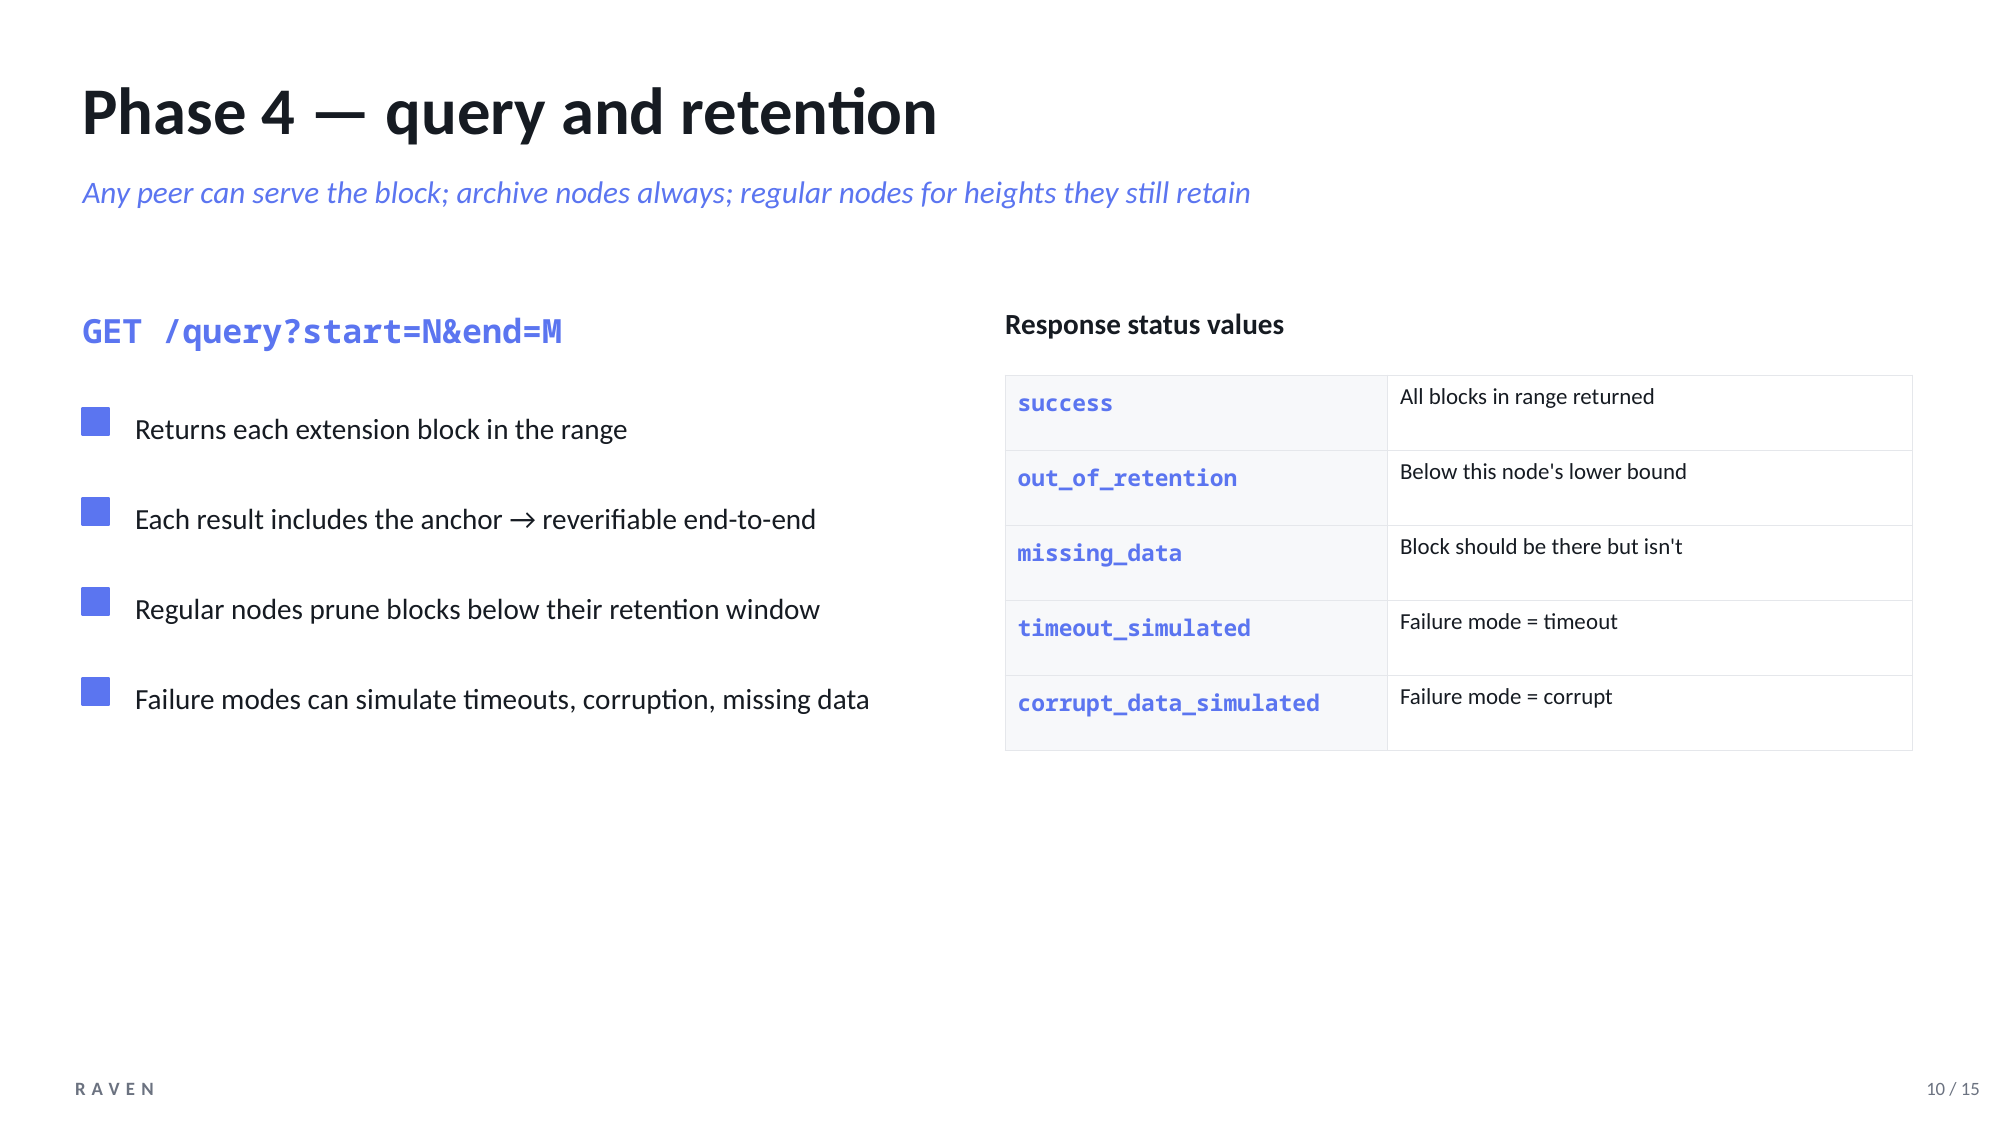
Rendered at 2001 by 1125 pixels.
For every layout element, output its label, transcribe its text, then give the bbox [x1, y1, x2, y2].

text_box GET /query?start=N&end=M [82, 299, 953, 360]
table_cell Block should be there but isn't [1388, 526, 1912, 600]
text_box [82, 408, 110, 435]
table_cell Below this node's lower bound [1388, 451, 1912, 525]
table_header All blocks in range returned [1388, 376, 1912, 450]
text_box RAVEN [74, 1064, 375, 1110]
table_header success [1006, 376, 1387, 450]
table_cell timeout_simulated [1006, 601, 1387, 675]
text_box Each result includes the anchor → reverifiable end-to-end [134, 479, 960, 555]
text_box [82, 498, 110, 525]
text_box 10 / 15 [1844, 1064, 1980, 1110]
text_box Failure modes can simulate timeouts, corruption, missing data [134, 659, 960, 735]
table_cell out_of_retention [1006, 451, 1387, 525]
text_box [82, 678, 110, 705]
text_box Phase 4 — query and retention [82, 67, 1913, 172]
table_cell Failure mode = timeout [1388, 601, 1912, 675]
text_box Response status values [1004, 292, 1920, 353]
table_cell corrupt_data_simulated [1006, 676, 1387, 750]
table_cell missing_data [1006, 526, 1387, 600]
text_box Any peer can serve the block; archive nodes always; regular nodes for heights they still retain [82, 172, 1913, 240]
text_box Regular nodes prune blocks below their retention window [134, 569, 960, 645]
table_cell Failure mode = corrupt [1388, 676, 1912, 750]
text_box [82, 588, 110, 615]
text_box Returns each extension block in the range [134, 389, 960, 465]
